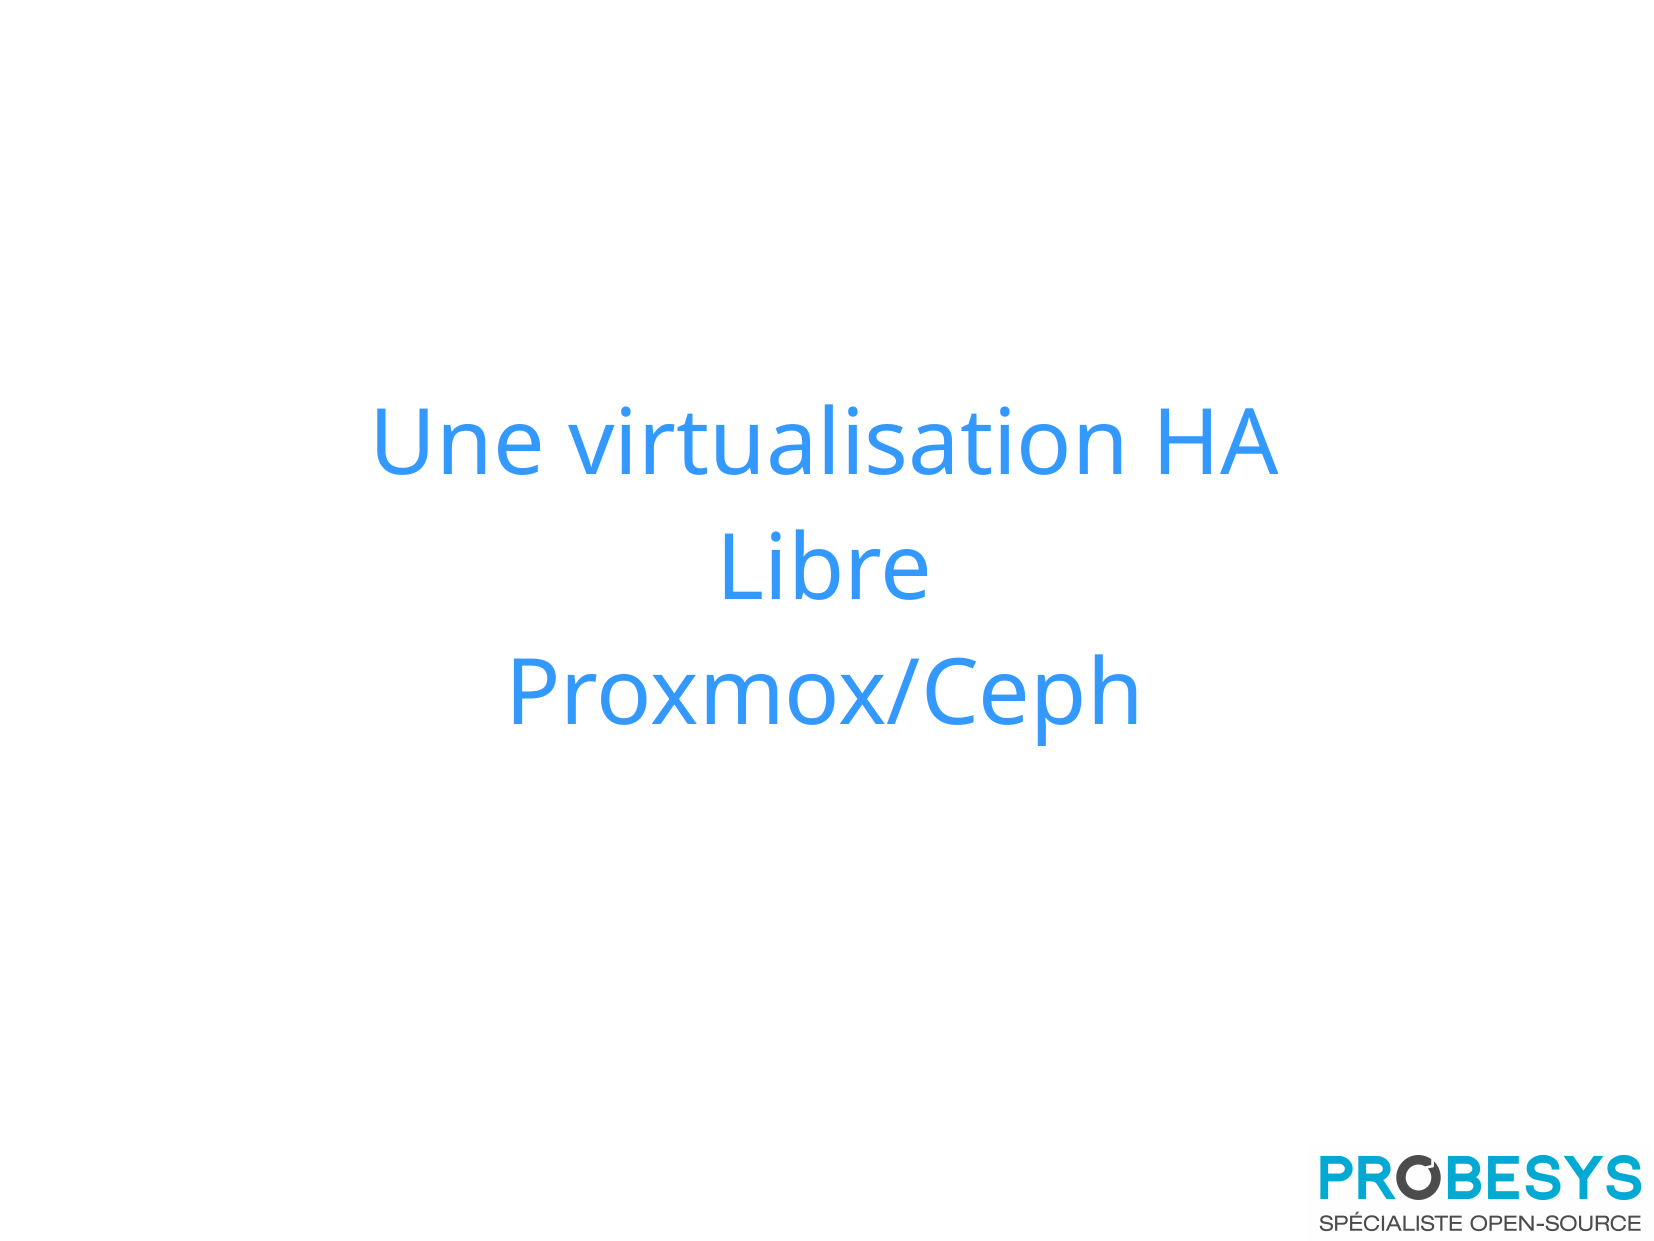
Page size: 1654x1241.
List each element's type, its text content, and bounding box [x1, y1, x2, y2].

picture [1307, 1145, 1654, 1241]
title Une virtualisation HA Libre Proxmox/Ceph [80, 403, 1569, 725]
